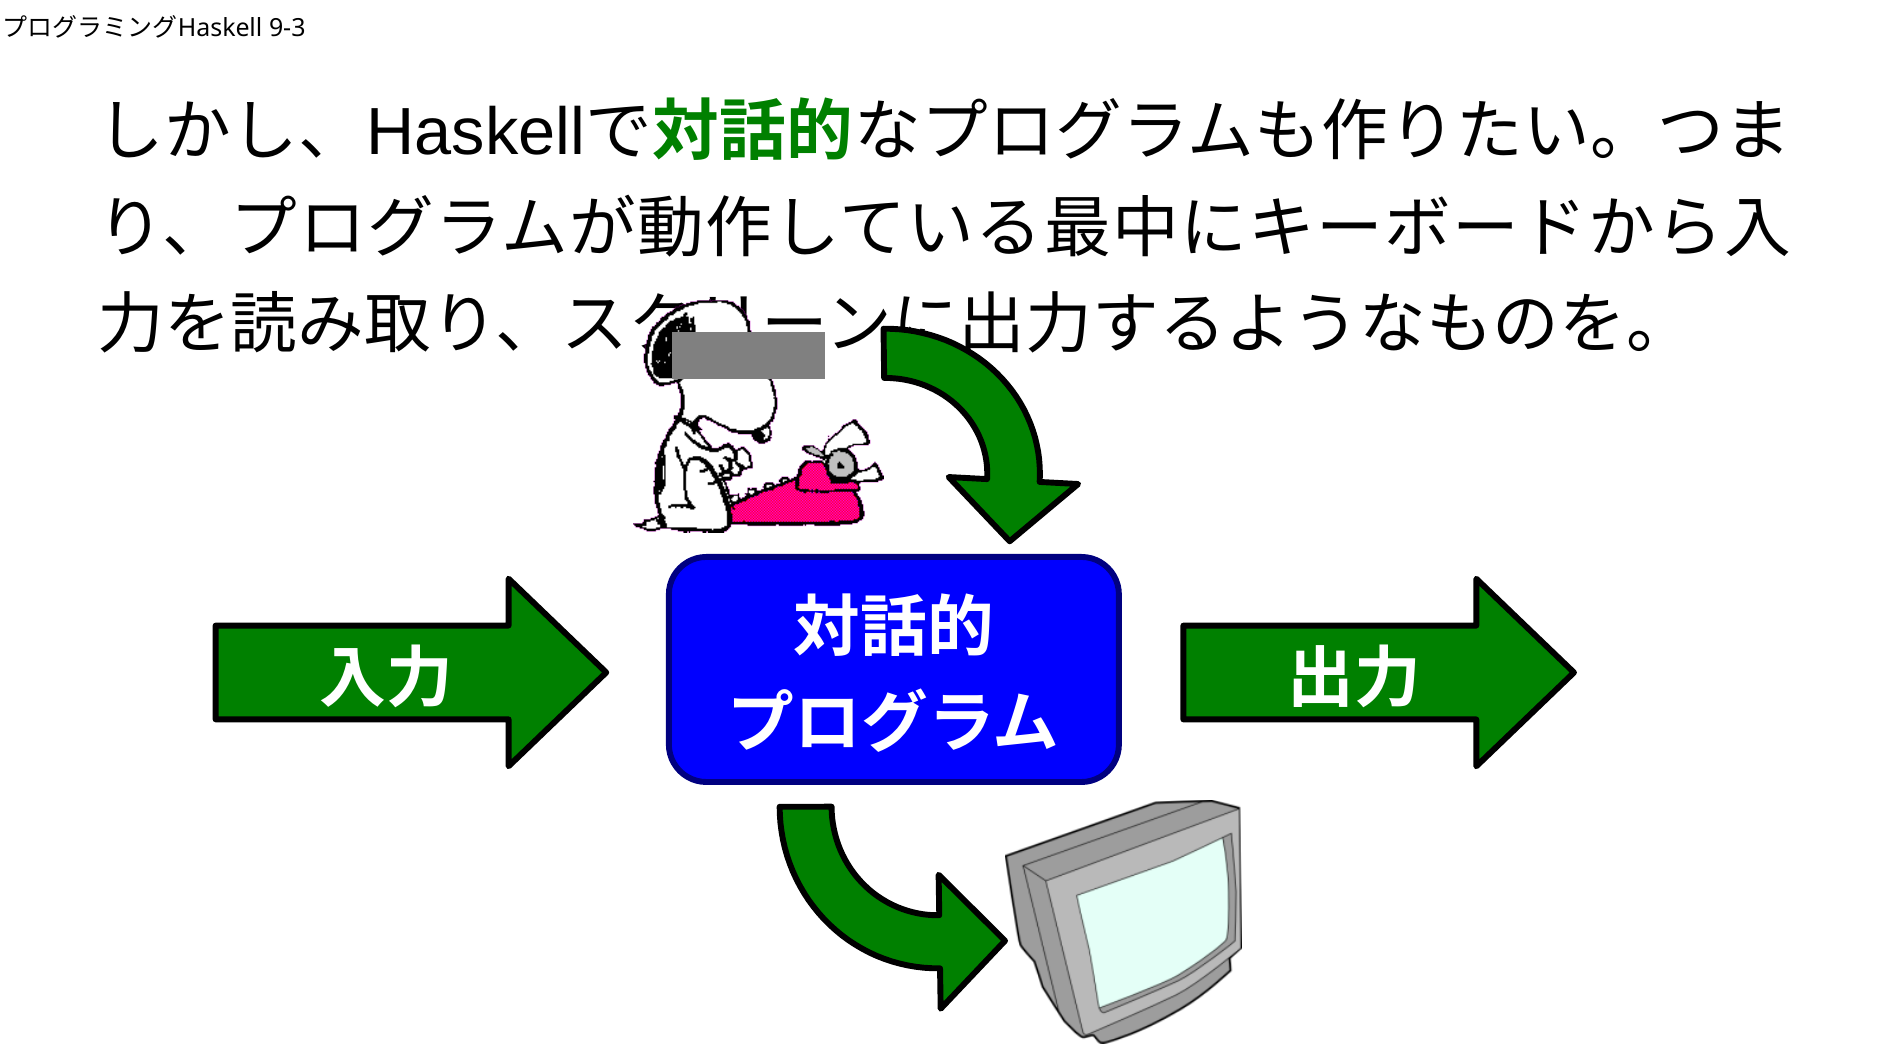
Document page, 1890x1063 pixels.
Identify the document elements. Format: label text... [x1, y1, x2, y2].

text_box 入力 [215, 578, 607, 767]
picture [1005, 800, 1242, 1044]
text_box [672, 332, 825, 379]
list しかし、Haskellで対話的なプログラムも作りたい。つまり、プログラムが動作している最中にキーボードから入力を読み取り、スクリーンに出力するようなものを。 [94, 73, 1796, 301]
text_box [884, 328, 1079, 542]
text_box 対話的 プログラム [668, 556, 1119, 783]
text_box [779, 806, 1006, 1009]
picture [633, 299, 884, 533]
text_box 出力 [1183, 578, 1574, 767]
